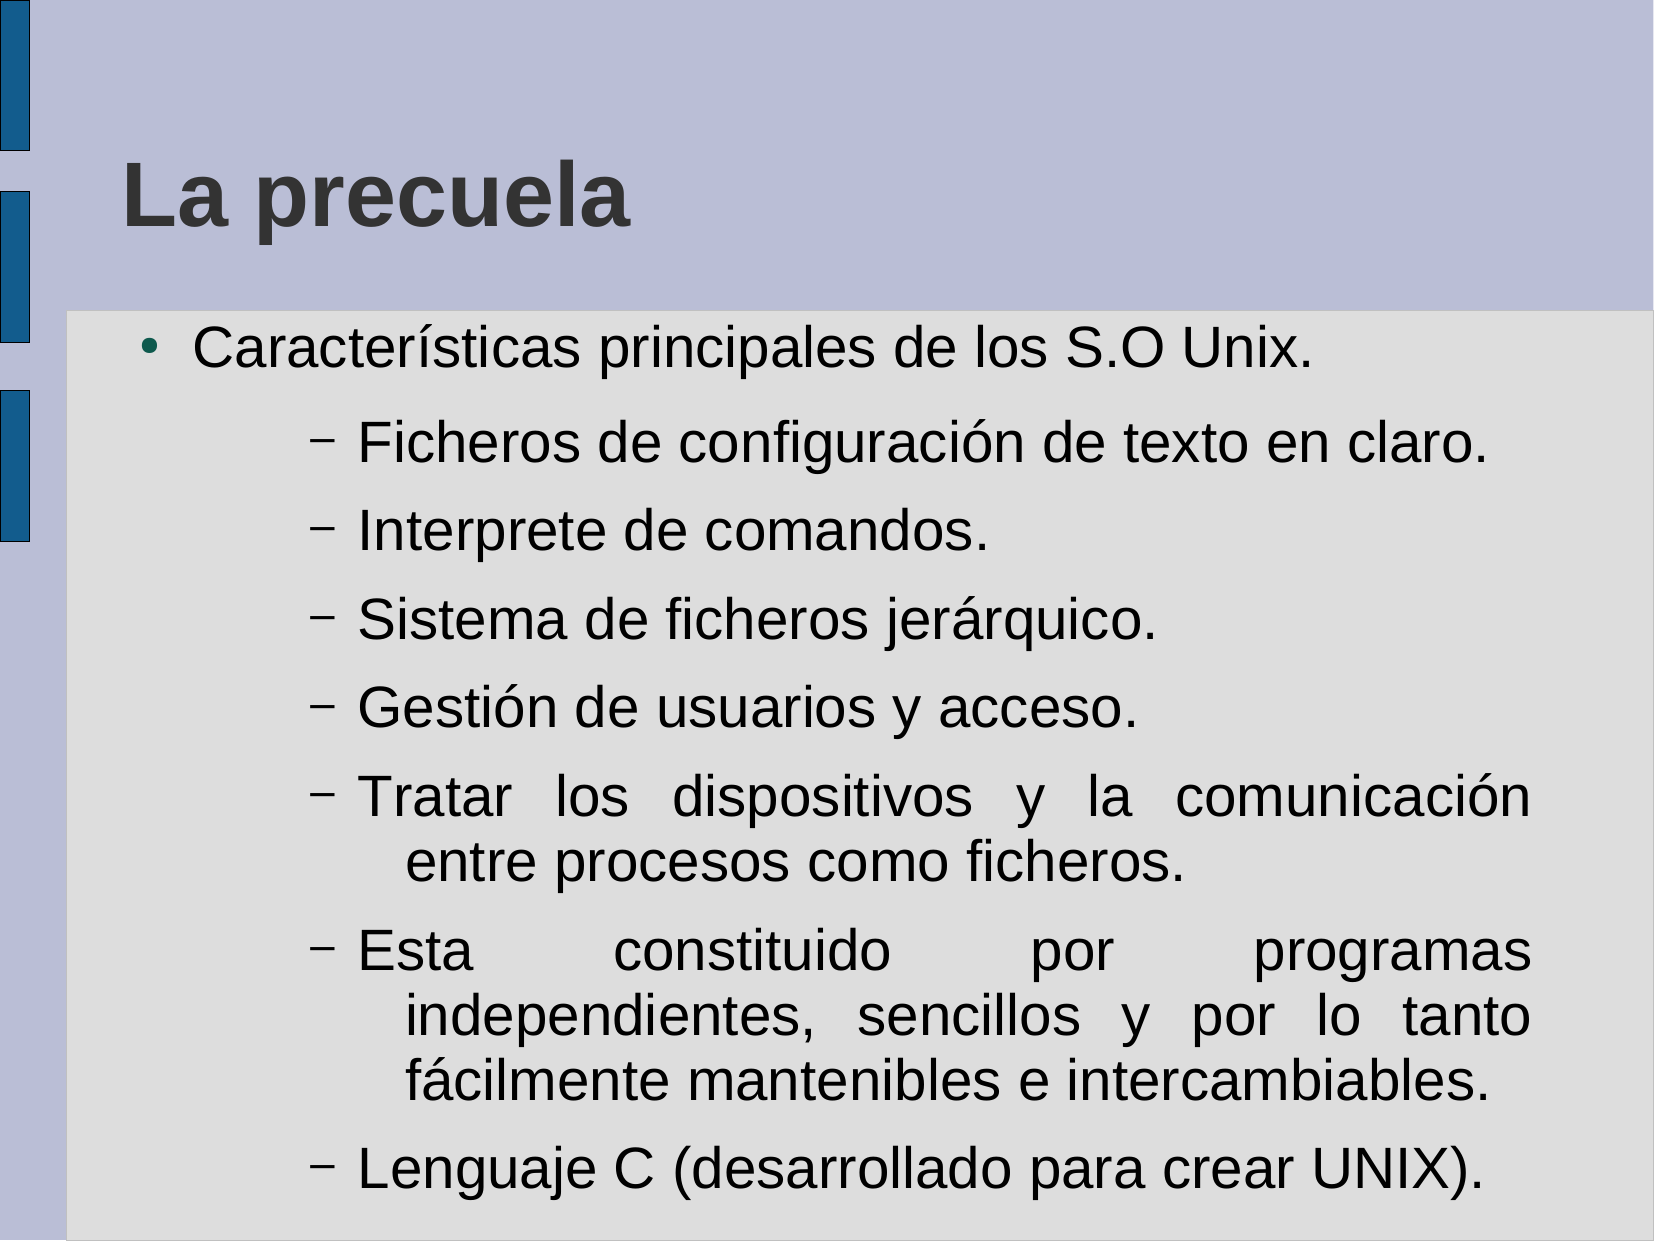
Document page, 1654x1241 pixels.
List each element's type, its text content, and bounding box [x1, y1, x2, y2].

title La precuela [121, 91, 1534, 299]
list Características principales de los S.O Unix. Ficheros de configuración de texto en claro. Interprete de comandos. Sistema de ficheros jerárquico. Gestión de usuarios y acceso. Tratar los dispositivos y la comunicación entre procesos como ficheros. Esta constituido por programas independientes, sencillos y por lo tanto fácilmente mantenibles e intercambiables. Lenguaje C (desarrollado para crear UNIX). [121, 314, 1534, 1202]
